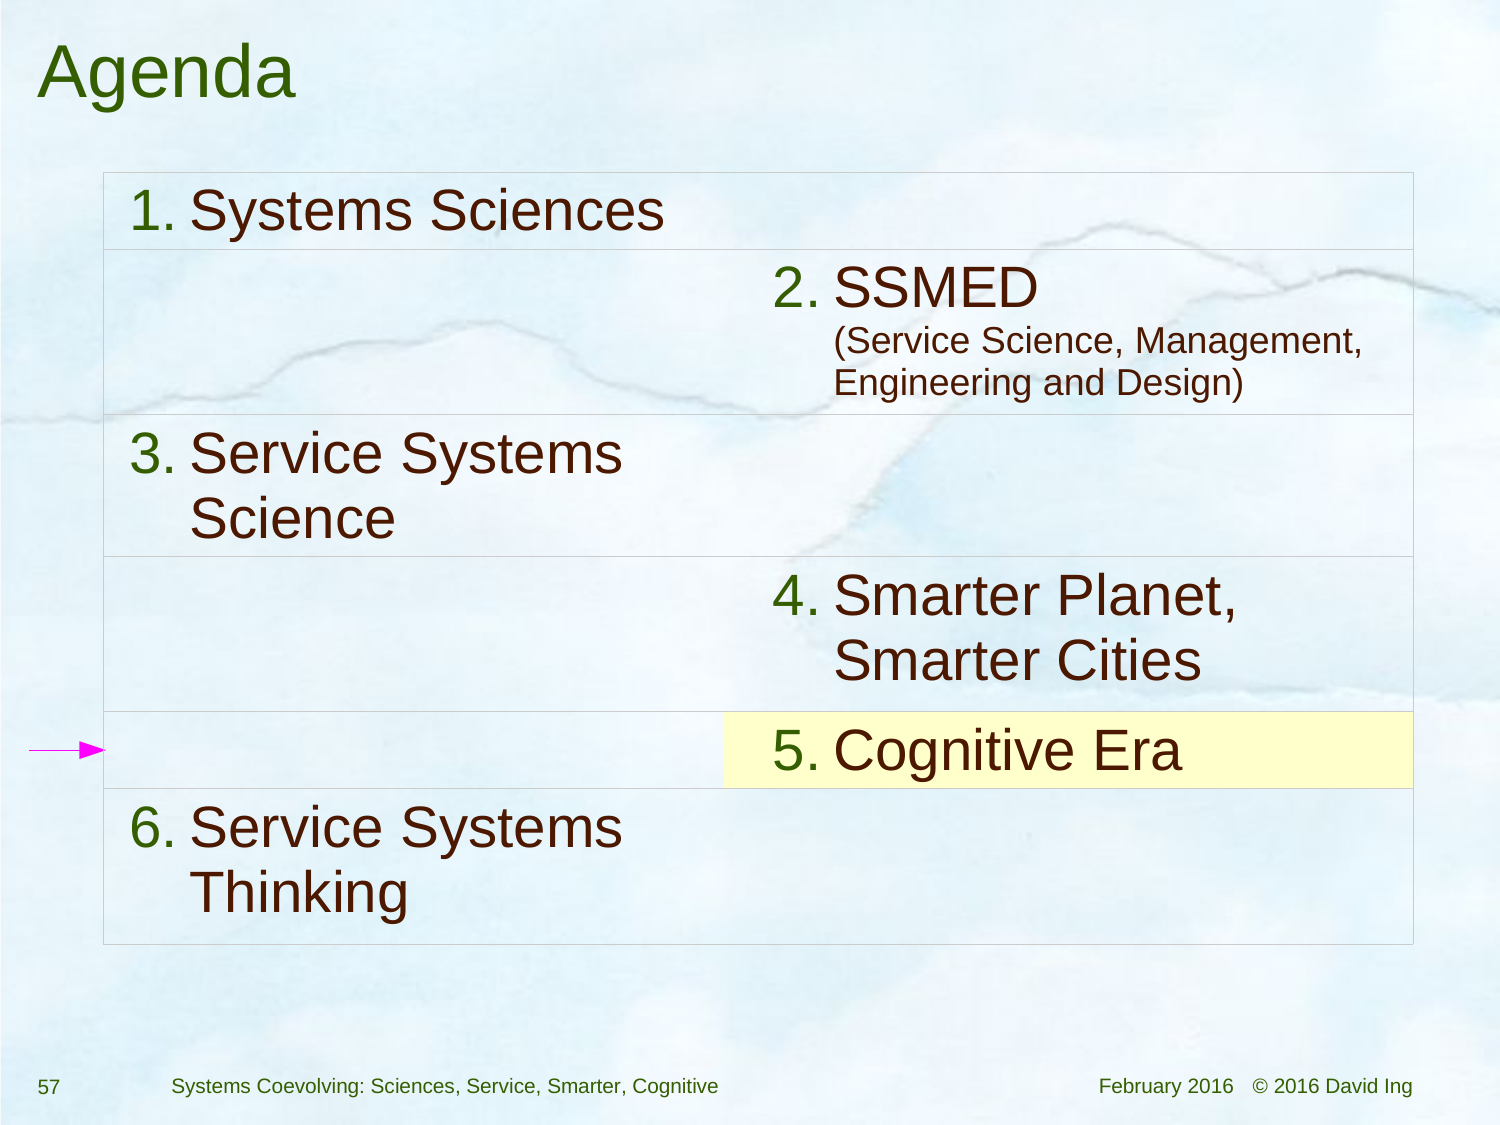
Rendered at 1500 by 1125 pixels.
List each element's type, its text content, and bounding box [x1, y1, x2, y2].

table_cell [184, 712, 724, 788]
table_header [724, 173, 827, 249]
table_cell [827, 415, 1413, 556]
table_cell [724, 415, 827, 556]
table_cell [827, 789, 1413, 944]
table_cell [184, 250, 724, 414]
table_cell Smarter Planet, Smarter Cities [827, 557, 1413, 711]
table_cell [104, 557, 184, 711]
table_header 1. [104, 173, 184, 249]
table_cell Cognitive Era [827, 712, 1413, 788]
table_cell [184, 557, 724, 711]
table_header [827, 173, 1413, 249]
table_header Systems Sciences [184, 173, 724, 249]
title Agenda [37, 37, 1463, 152]
picture [0, 0, 1500, 1125]
table_cell 2. [724, 250, 827, 414]
table_cell [724, 789, 827, 944]
table_cell Service Systems Thinking [184, 789, 724, 944]
table_cell 4. [724, 557, 827, 711]
table_cell [104, 712, 184, 788]
table_cell SSMED (Service Science, Management, Engineering and Design) [827, 250, 1413, 414]
table_cell 3. [104, 415, 184, 556]
table_cell 6. [104, 789, 184, 944]
table_cell [104, 250, 184, 414]
table_cell 5. [724, 712, 827, 788]
table_cell Service Systems Science [184, 415, 724, 556]
